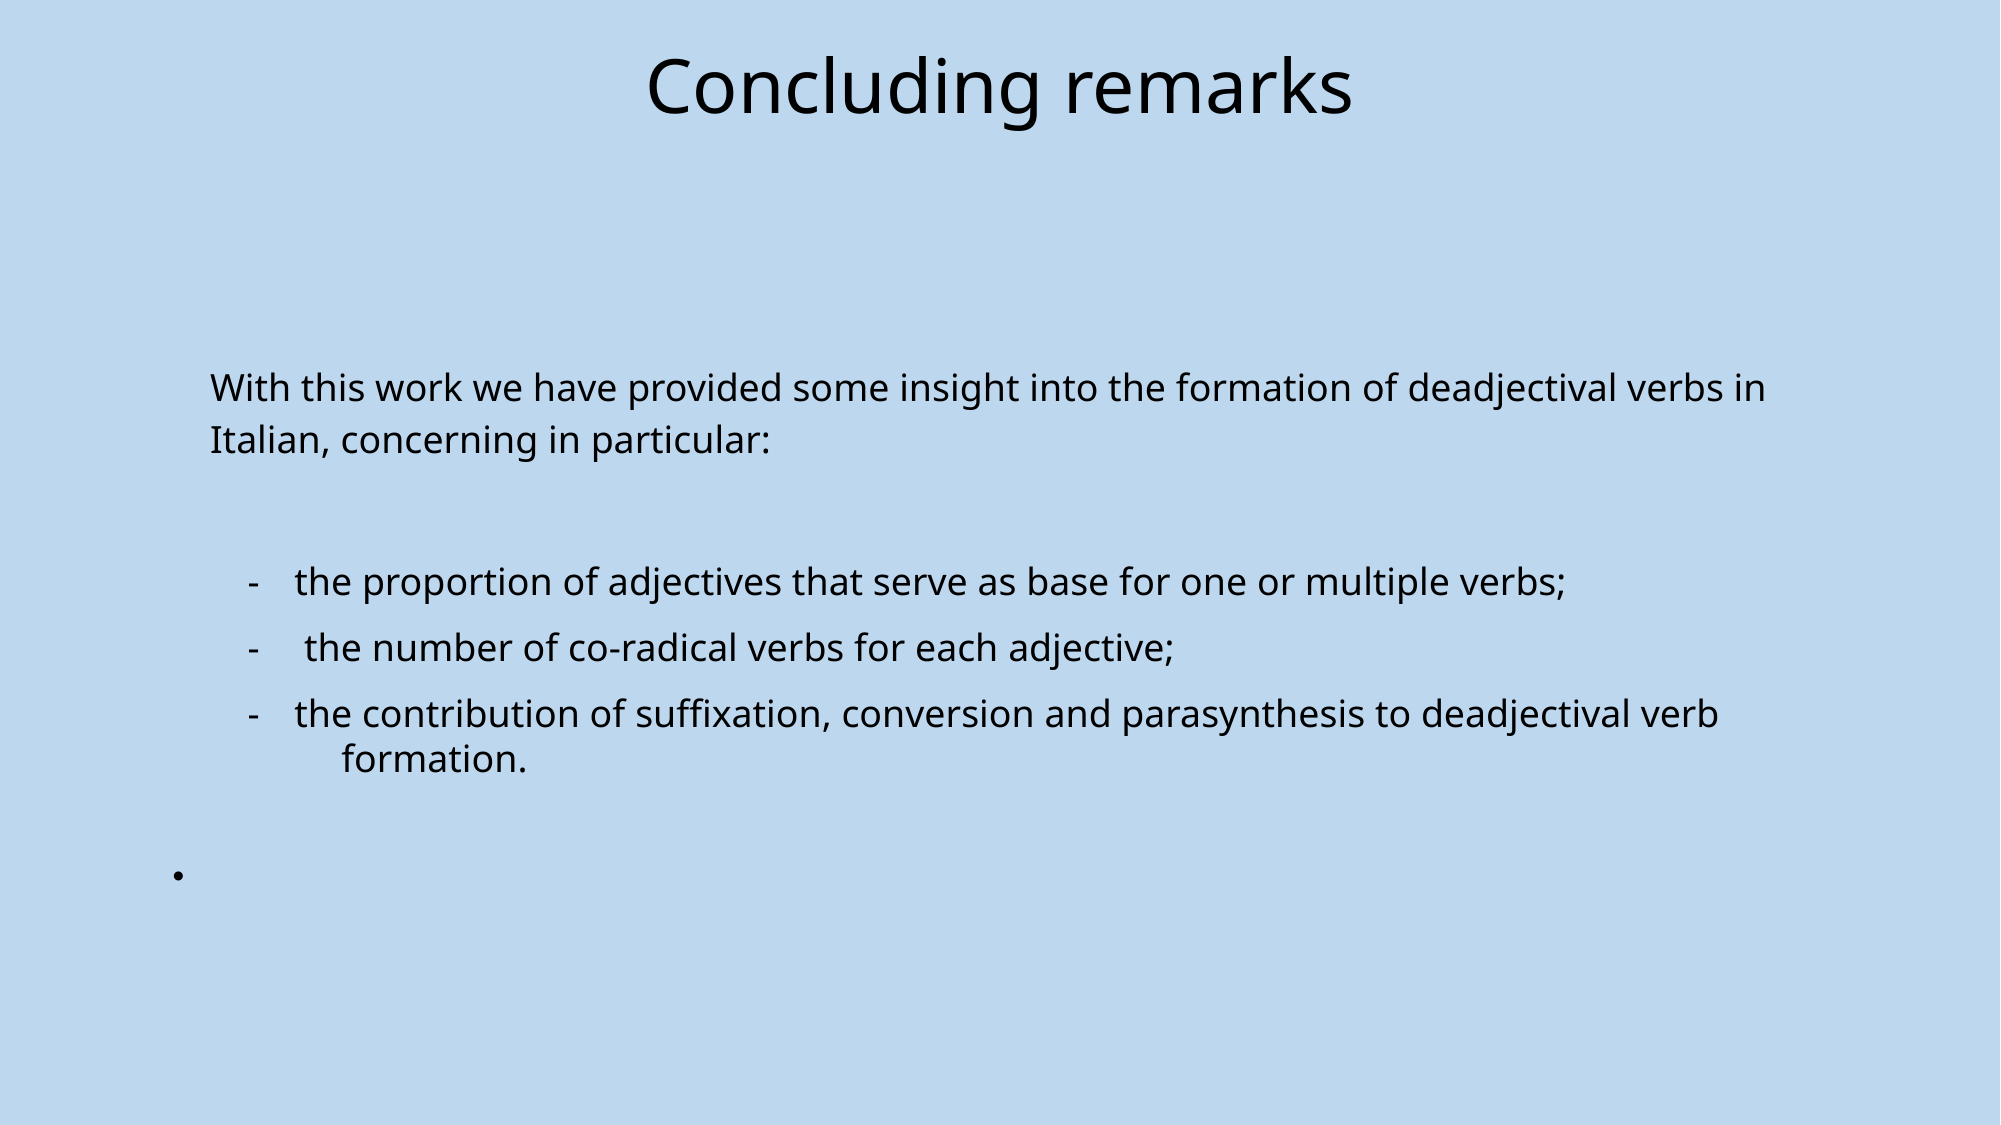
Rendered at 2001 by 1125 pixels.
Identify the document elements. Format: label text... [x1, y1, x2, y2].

text_box Concluding remarks [137, 41, 1863, 259]
text_box With this work we have provided some insight into the formation of deadjectival verbs in Italian, concerning in particular: the proportion of adjectives that serve as base for one or multiple verbs; the number of co-radical verbs for each adjective; the contribution of suffixation, conversion and parasynthesis to deadjectival verb formation. [157, 259, 1843, 1037]
